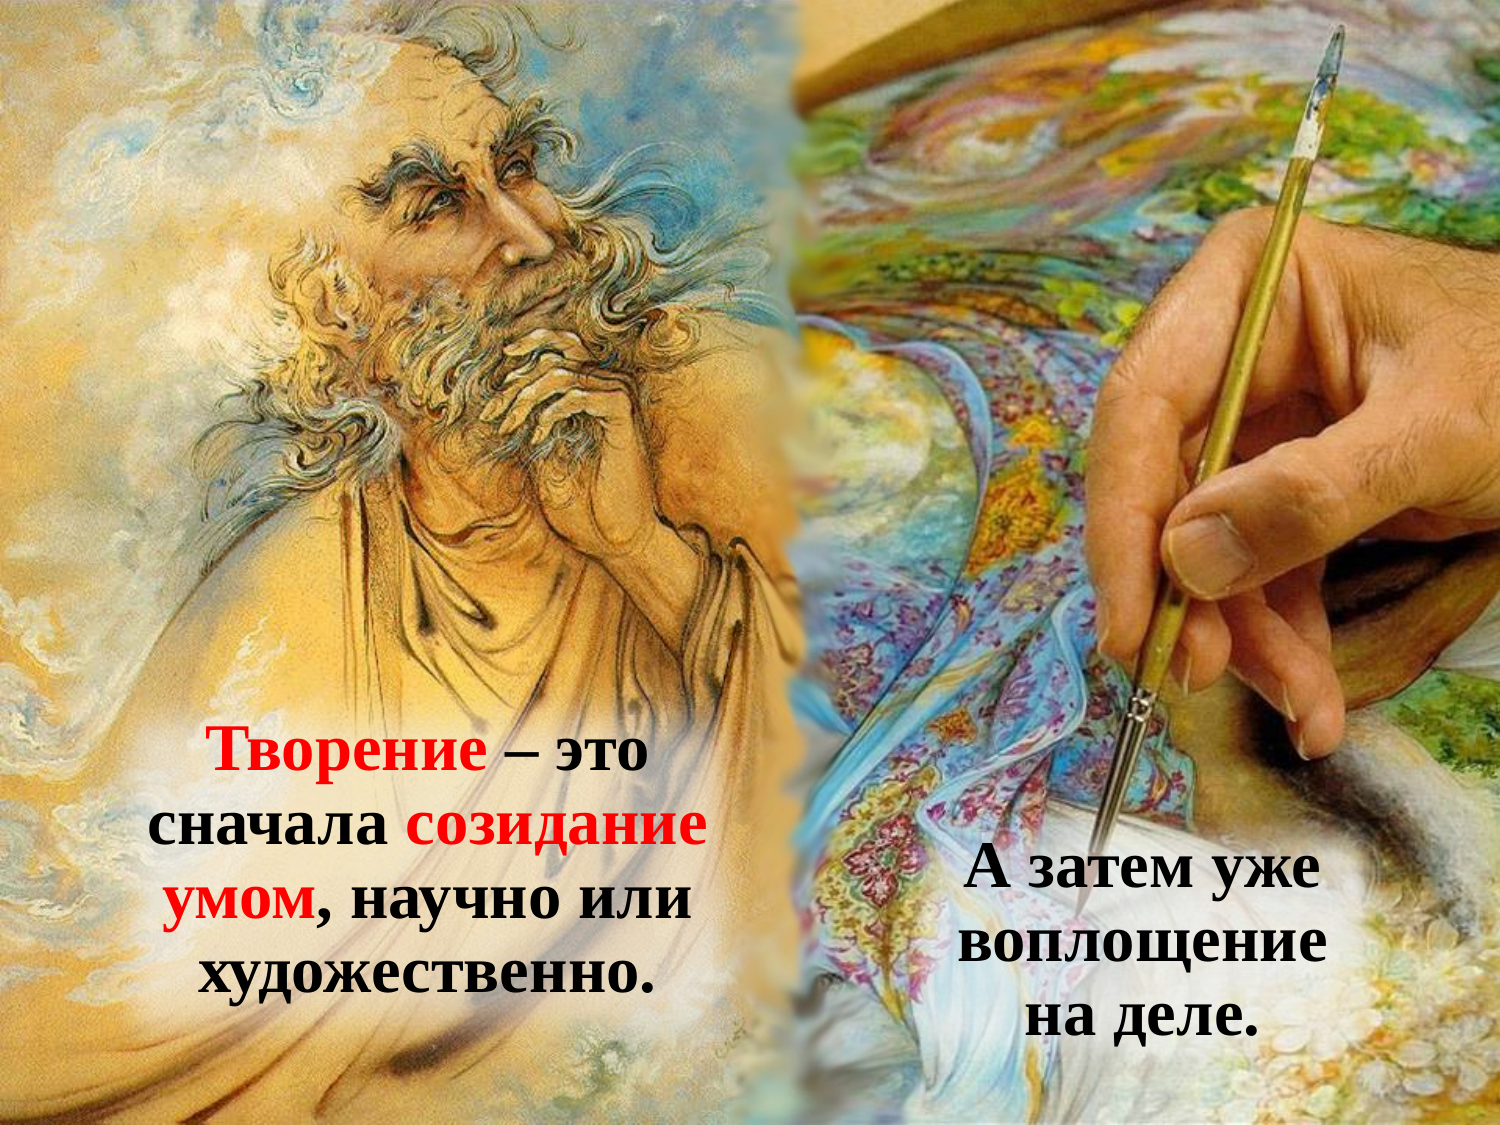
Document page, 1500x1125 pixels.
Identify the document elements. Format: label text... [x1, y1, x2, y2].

text_box А затем уже воплощение на деле. [902, 820, 1383, 1058]
picture [0, 0, 1500, 1125]
text_box Творение – это сначала созидание умом, научно или художественно. [82, 703, 774, 1015]
